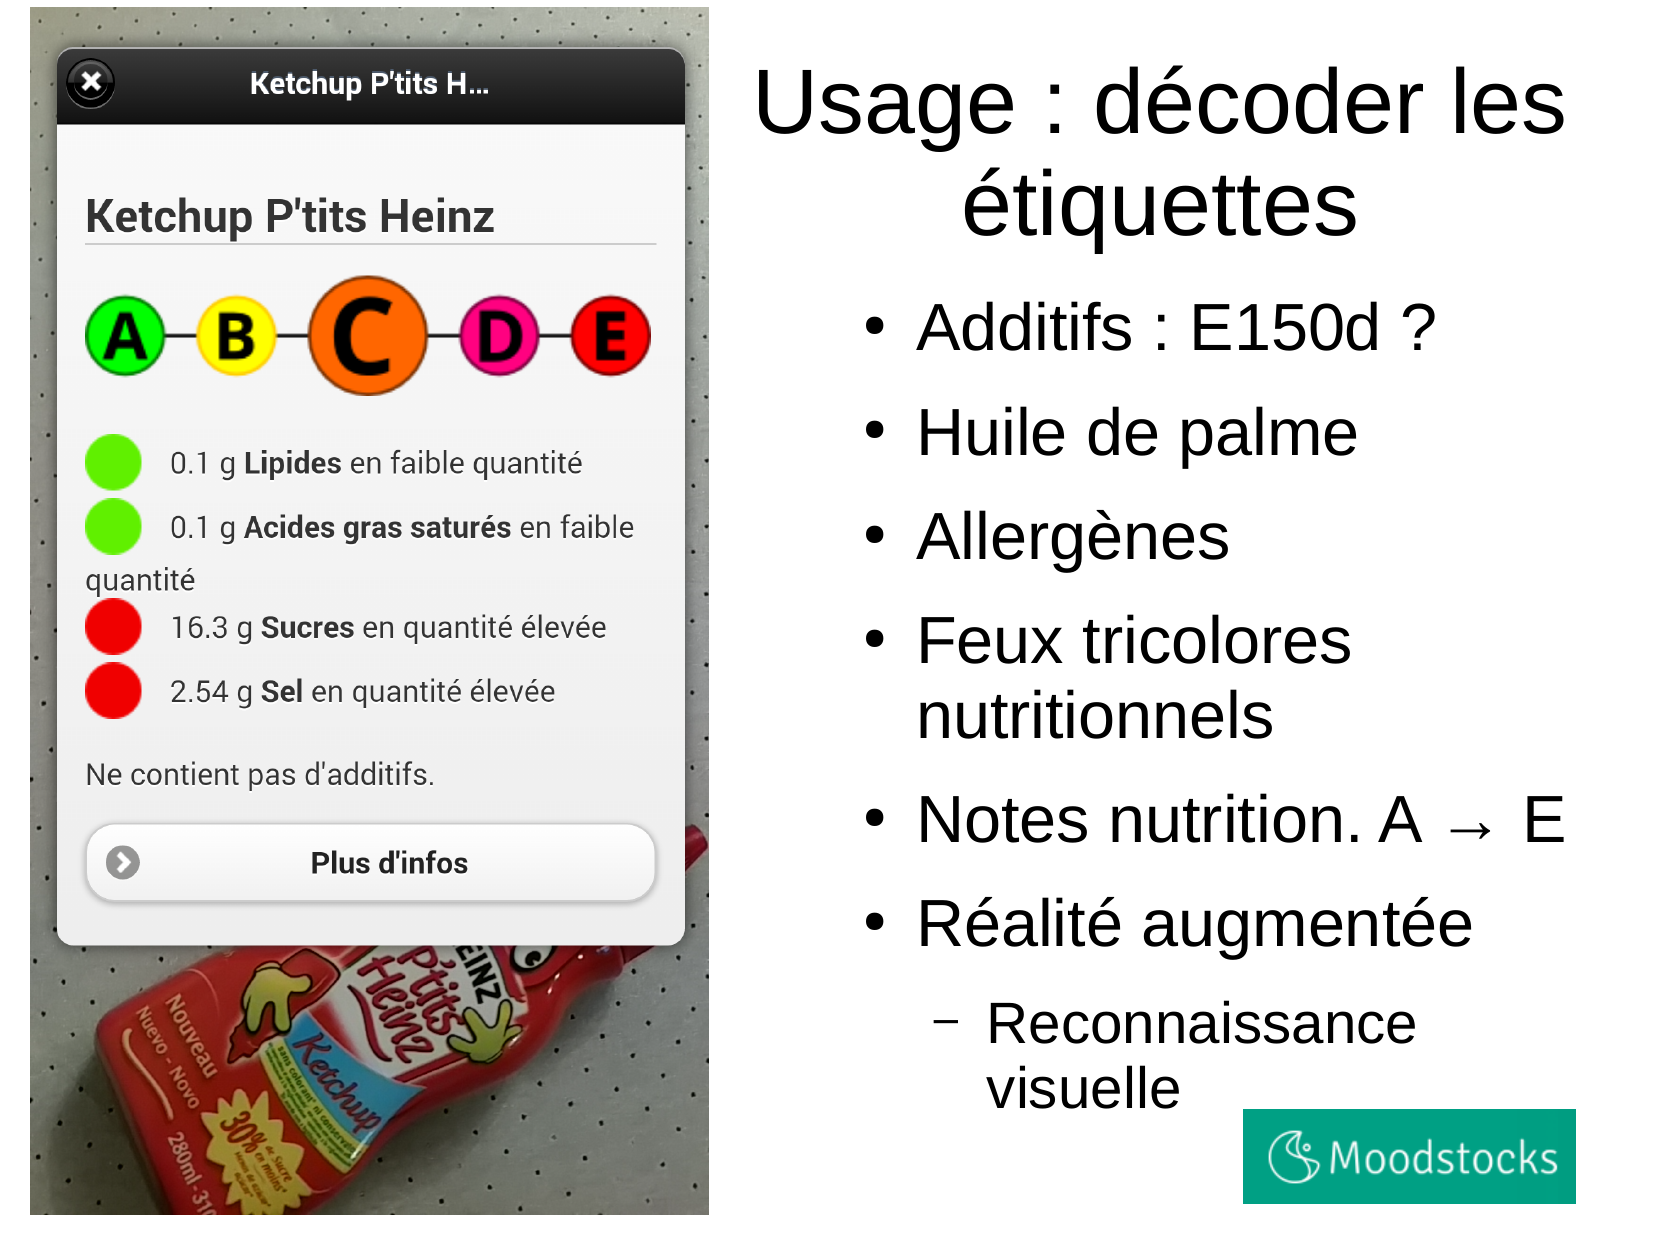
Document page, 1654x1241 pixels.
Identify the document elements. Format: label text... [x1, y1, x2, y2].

list Additifs : E150d ? Huile de palme Allergènes Feux tricolores nutritionnels Notes nutrition. A → E Réalité augmentée Reconnaissance visuelle [845, 290, 1572, 1120]
title Usage : décoder les étiquettes [750, 49, 1571, 257]
picture [30, 7, 709, 1216]
picture [1243, 1109, 1576, 1204]
